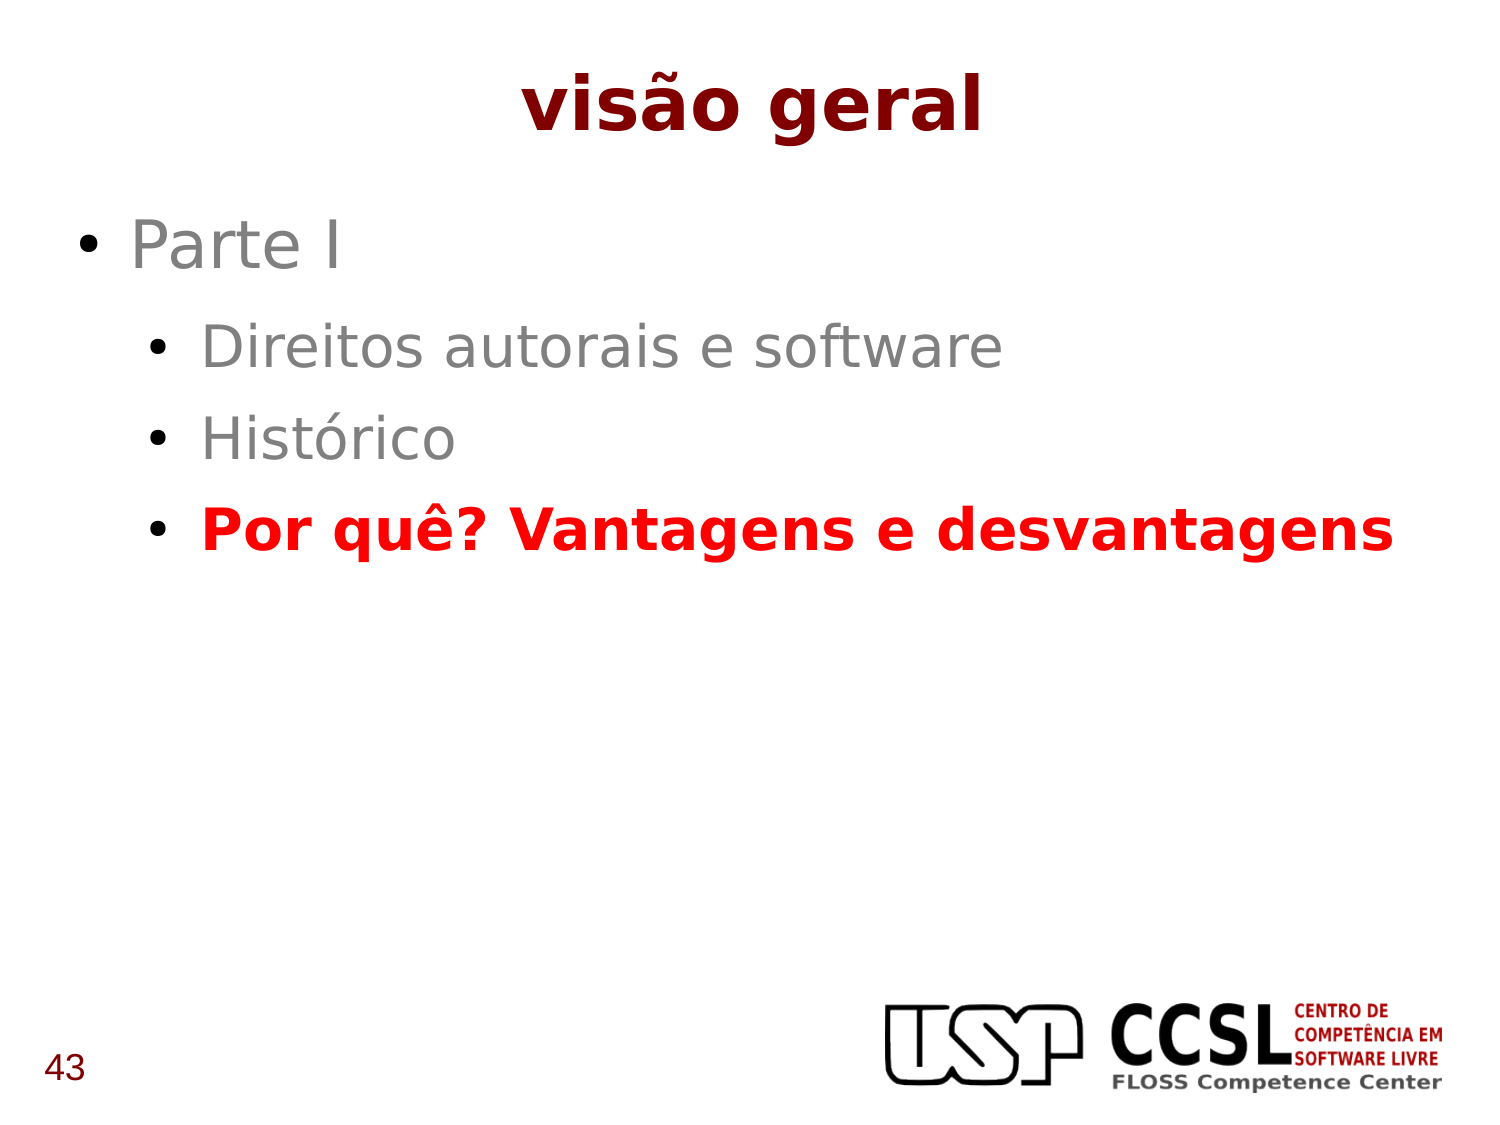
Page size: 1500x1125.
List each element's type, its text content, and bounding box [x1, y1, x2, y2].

list Parte I Direitos autorais e software Histórico Por quê? Vantagens e desvantagens [59, 206, 1447, 950]
title visão geral [59, 29, 1447, 180]
picture [885, 1003, 1442, 1093]
